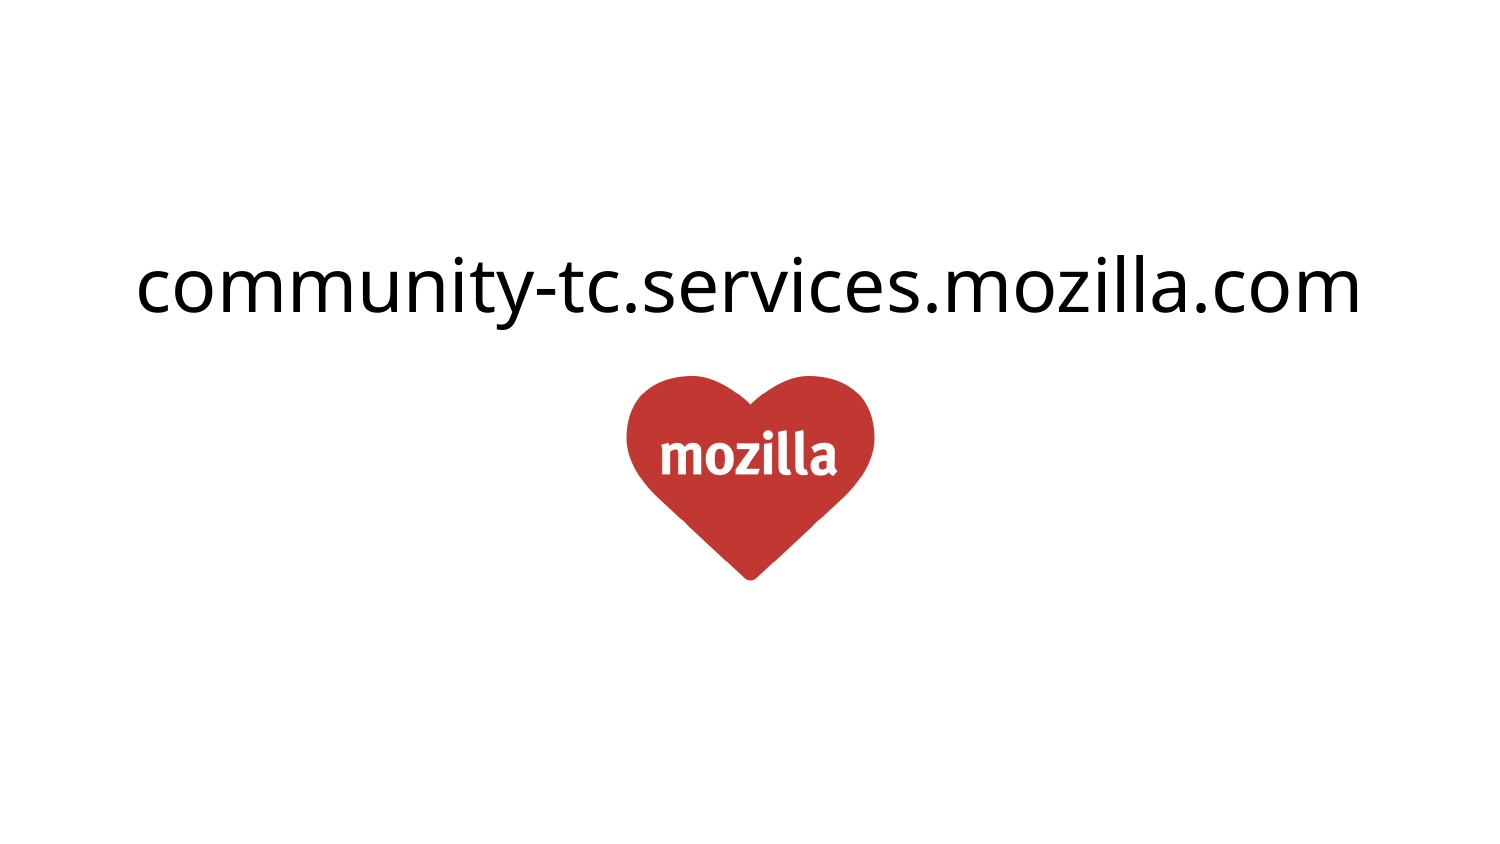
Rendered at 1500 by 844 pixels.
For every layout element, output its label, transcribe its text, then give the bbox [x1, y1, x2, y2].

picture [623, 351, 877, 604]
title community-tc.services.mozilla.com [51, 213, 1449, 352]
